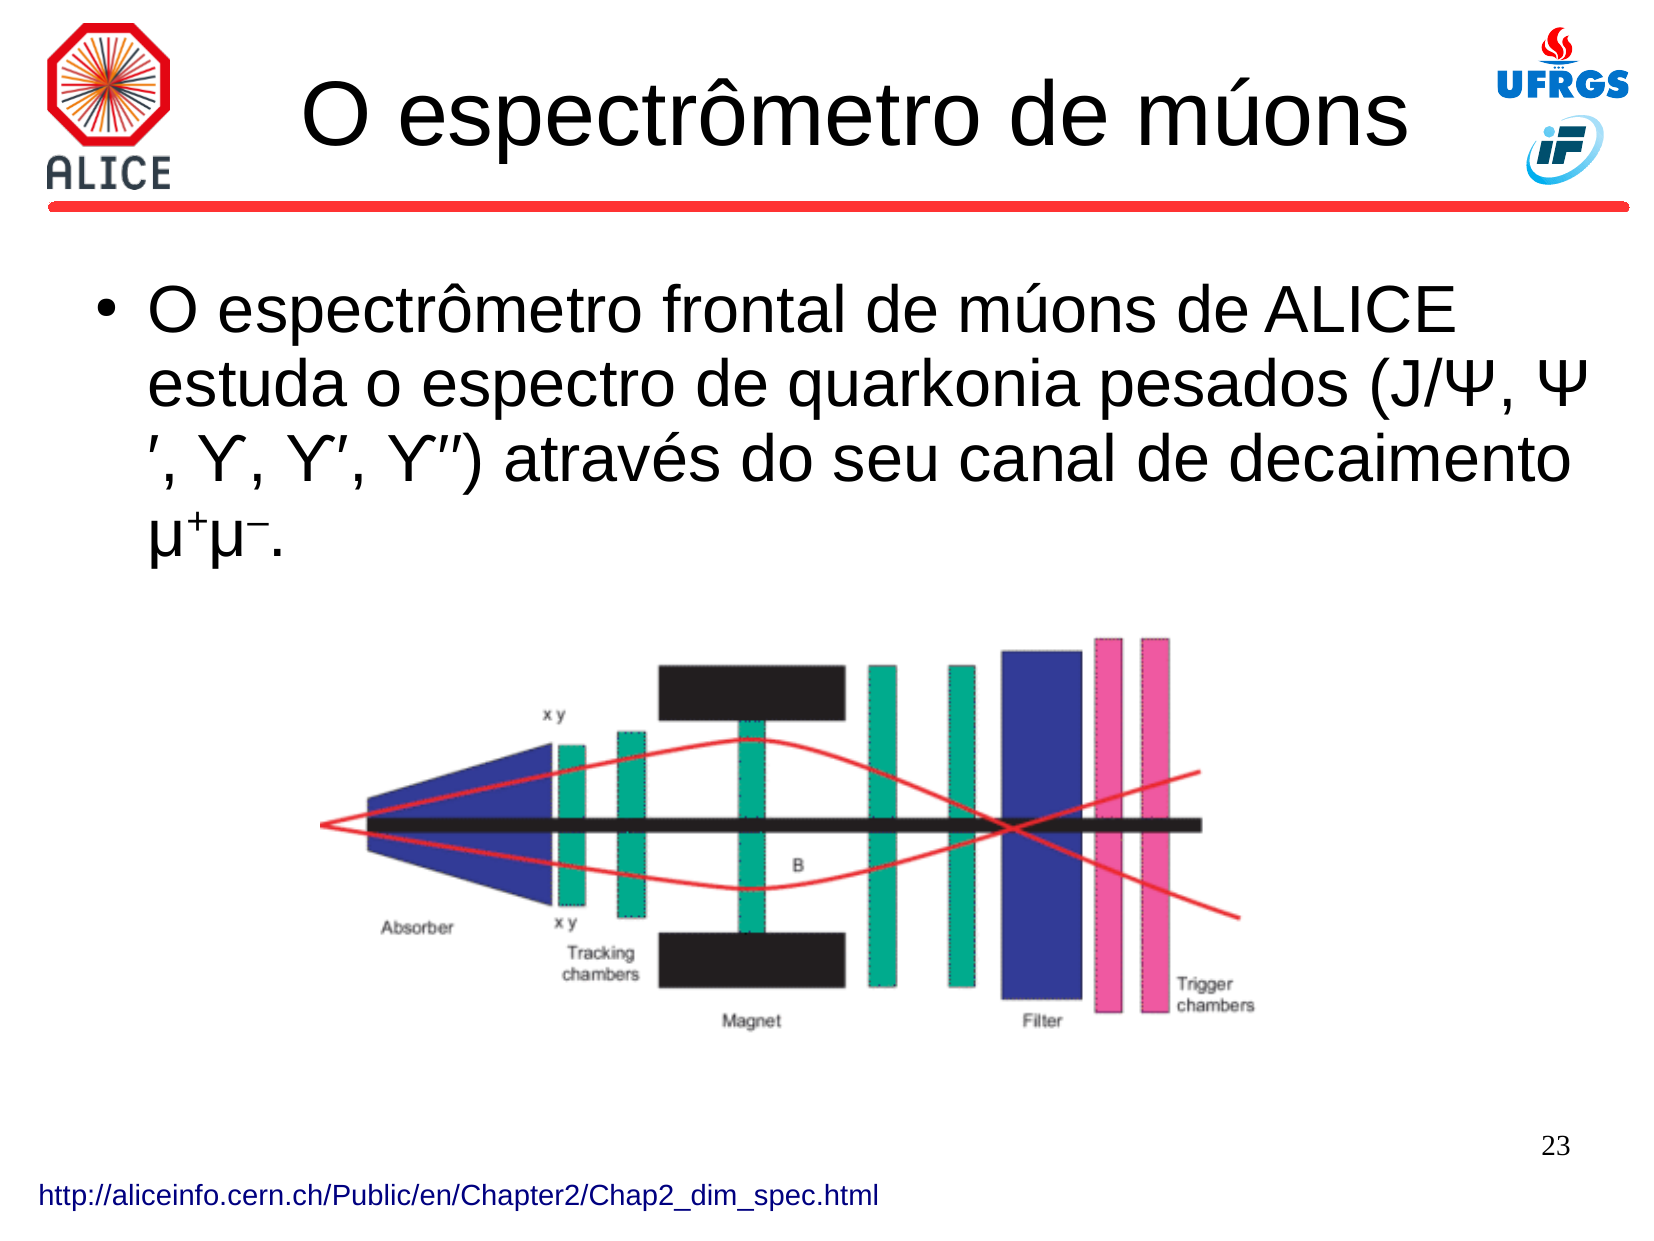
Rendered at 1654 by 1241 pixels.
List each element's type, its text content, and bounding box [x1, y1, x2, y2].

title O espectrômetro de múons [248, 49, 1465, 178]
picture [320, 631, 1264, 1046]
list O espectrômetro frontal de múons de ALICE estuda o espectro de quarkonia pesados (J/Ψ, Ψ′, ϒ, ϒ′, ϒ′′) através do seu canal de decaimento μ+μ–. [76, 271, 1595, 1091]
picture [1526, 153, 1531, 162]
picture [47, 23, 170, 190]
text_box http://aliceinfo.cern.ch/Public/en/Chapter2/Chap2_dim_spec.html [23, 1171, 898, 1220]
picture [1497, 27, 1629, 103]
picture [1542, 176, 1558, 185]
